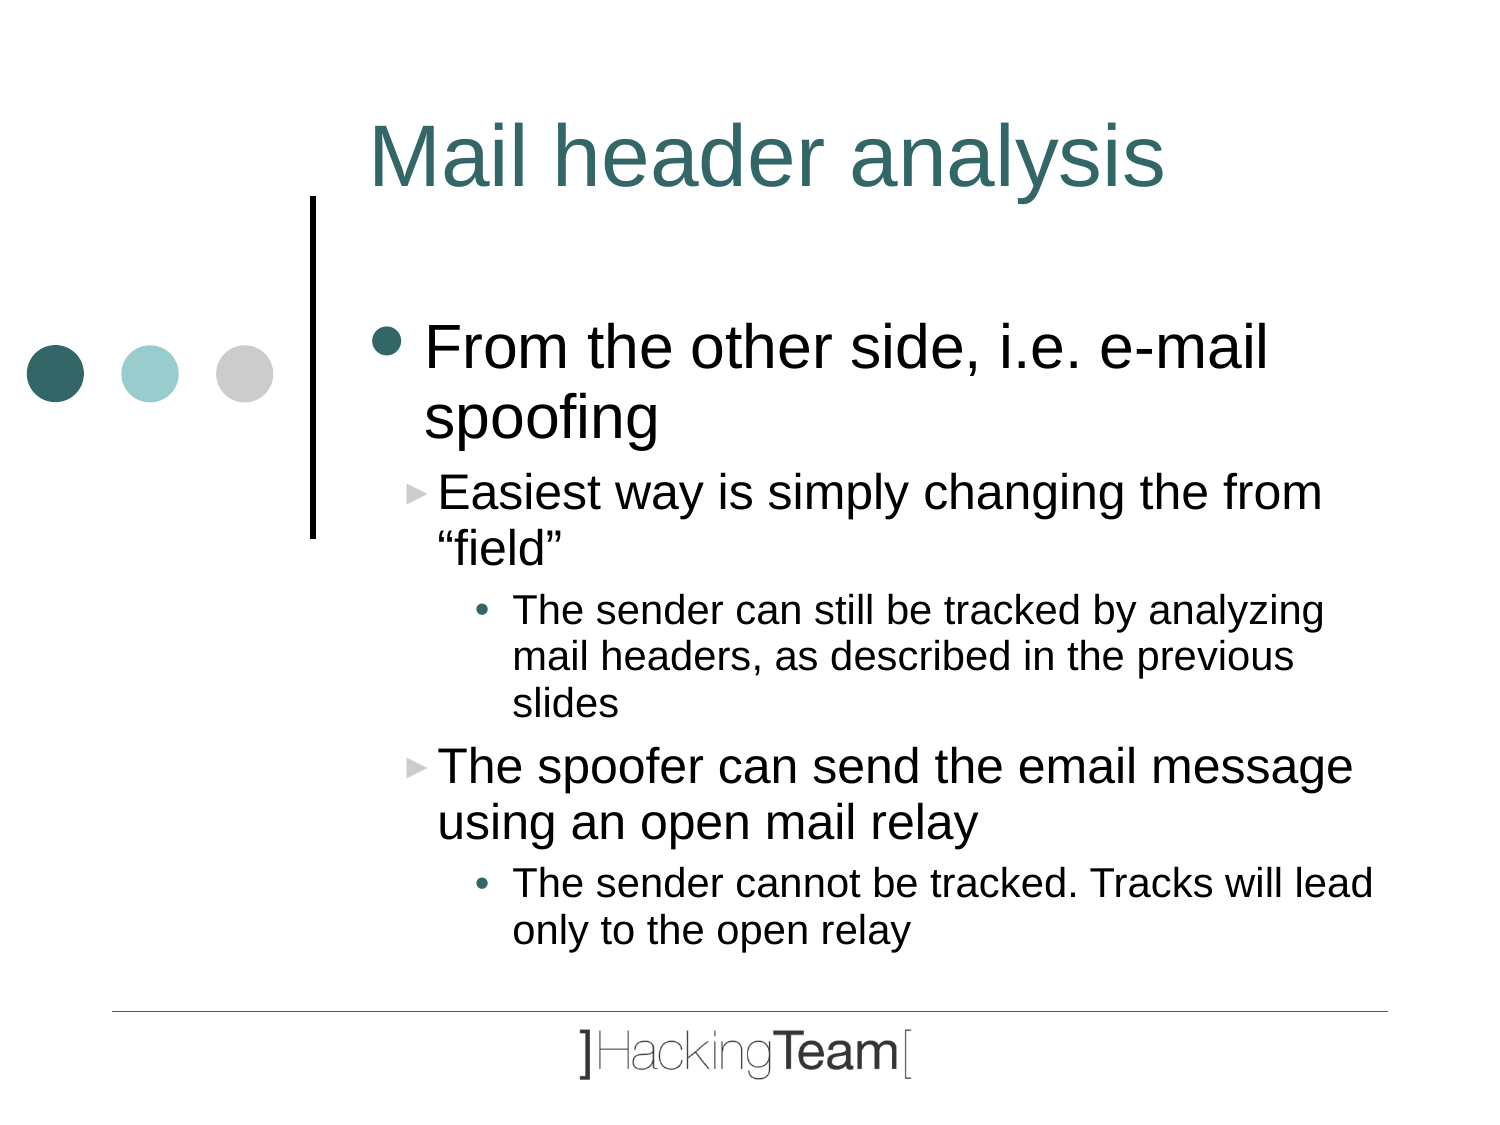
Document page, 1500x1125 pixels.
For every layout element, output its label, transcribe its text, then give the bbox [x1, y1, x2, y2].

picture [574, 1041, 916, 1084]
title Mail header analysis [249, 38, 1401, 275]
list From the other side, i.e. e-mail spoofing Easiest way is simply changing the from “field” The sender can still be tracked by analyzing mail headers, as described in the previous slides The spoofer can send the email message using an open mail relay The sender cannot be tracked. Tracks will lead only to the open relay [249, 312, 1401, 1041]
